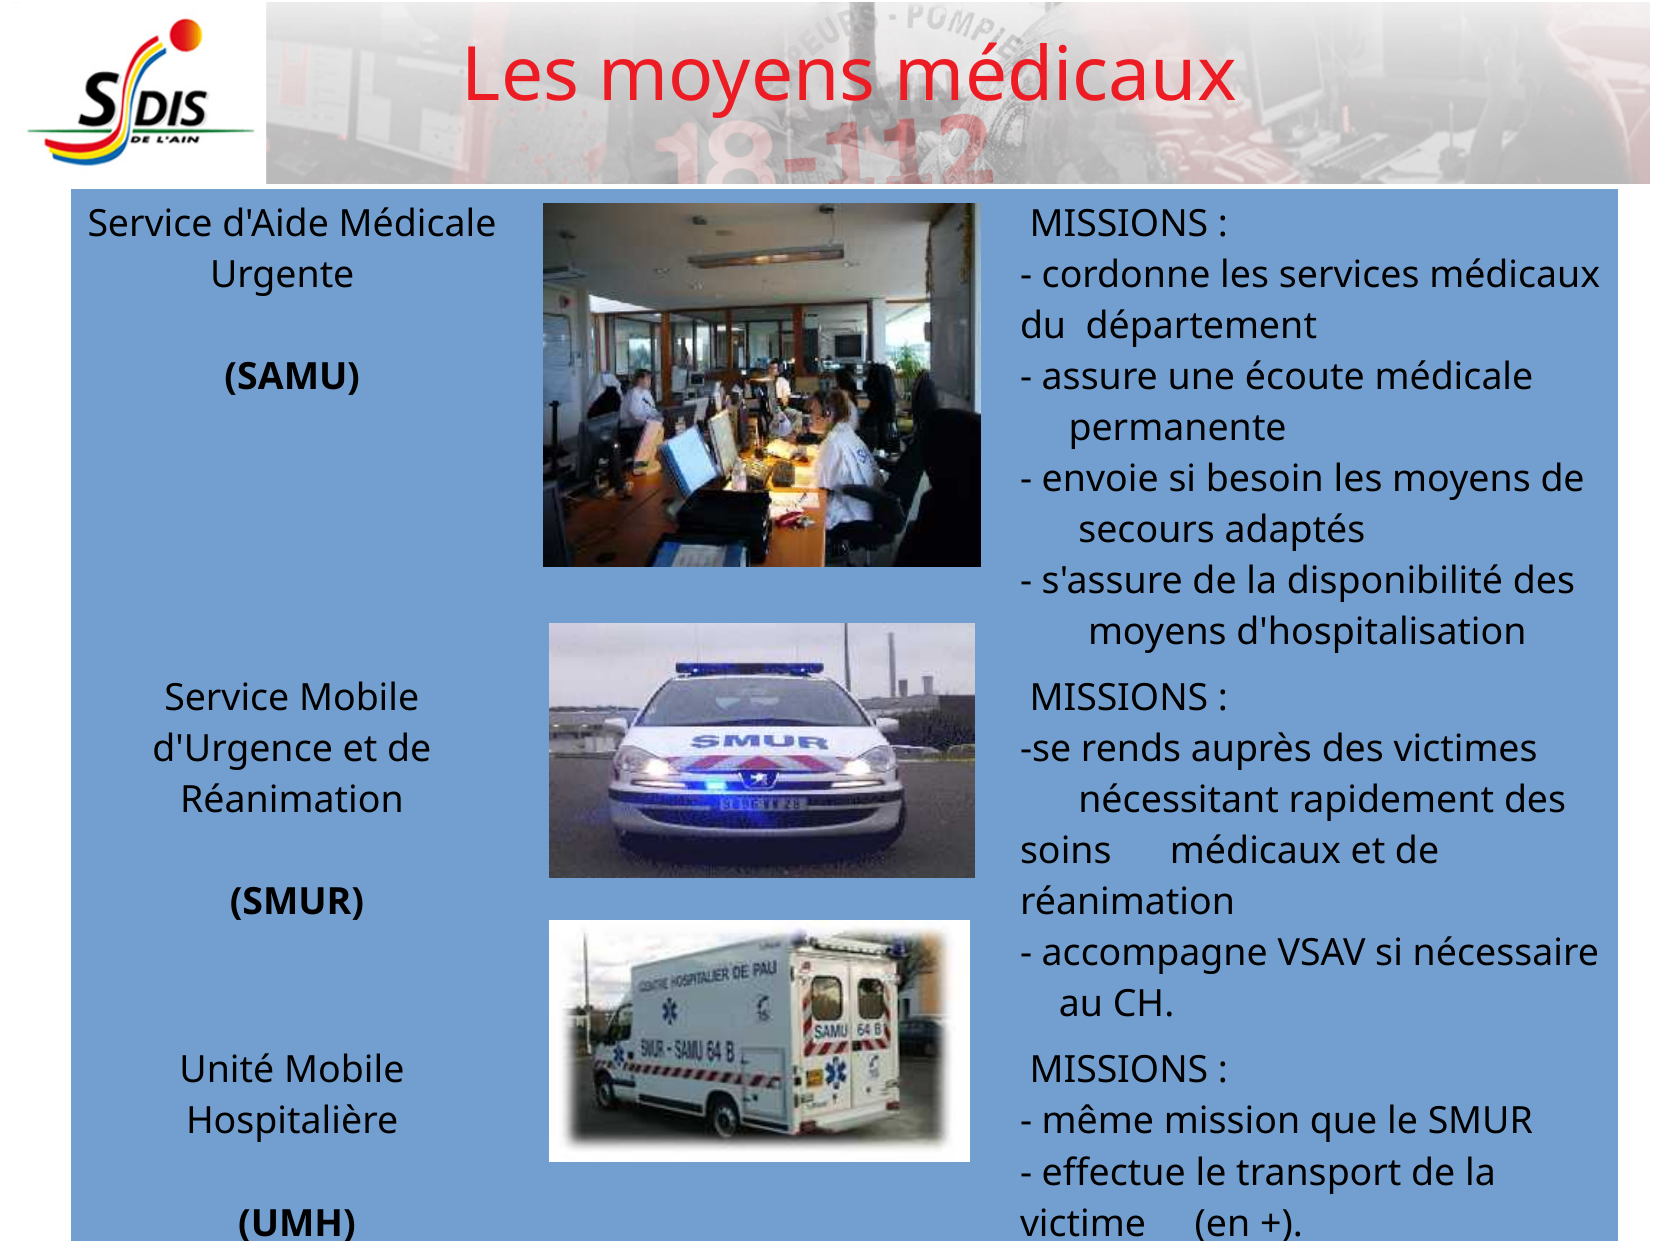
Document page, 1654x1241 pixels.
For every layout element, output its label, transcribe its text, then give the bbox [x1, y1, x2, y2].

table_header Service d'Aide Médicale Urgente (SAMU) [71, 189, 513, 663]
picture [549, 623, 975, 878]
picture [543, 203, 981, 567]
table_cell Service Mobile d'Urgence et de Réanimation (SMUR) [71, 663, 513, 1035]
picture [549, 920, 970, 1162]
table_cell [513, 1035, 1005, 1241]
table_cell [513, 663, 1005, 1035]
table_header [513, 189, 1005, 663]
title Les moyens médicaux [68, 25, 1632, 117]
table_cell MISSIONS : -se rends auprès des victimes nécessitant rapidement des soins médicaux et de réanimation - accompagne VSAV si nécessaire au CH. [1005, 663, 1618, 1035]
table_cell MISSIONS : - même mission que le SMUR - effectue le transport de la victime (en +). [1005, 1035, 1618, 1241]
table_cell Unité Mobile Hospitalière (UMH) [71, 1035, 513, 1241]
picture [11, 2, 1650, 184]
table_header MISSIONS : - cordonne les services médicaux du département - assure une écoute médicale permanente - envoie si besoin les moyens de secours adaptés - s'assure de la disponibilité des moyens d'hospitalisation [1005, 189, 1618, 663]
